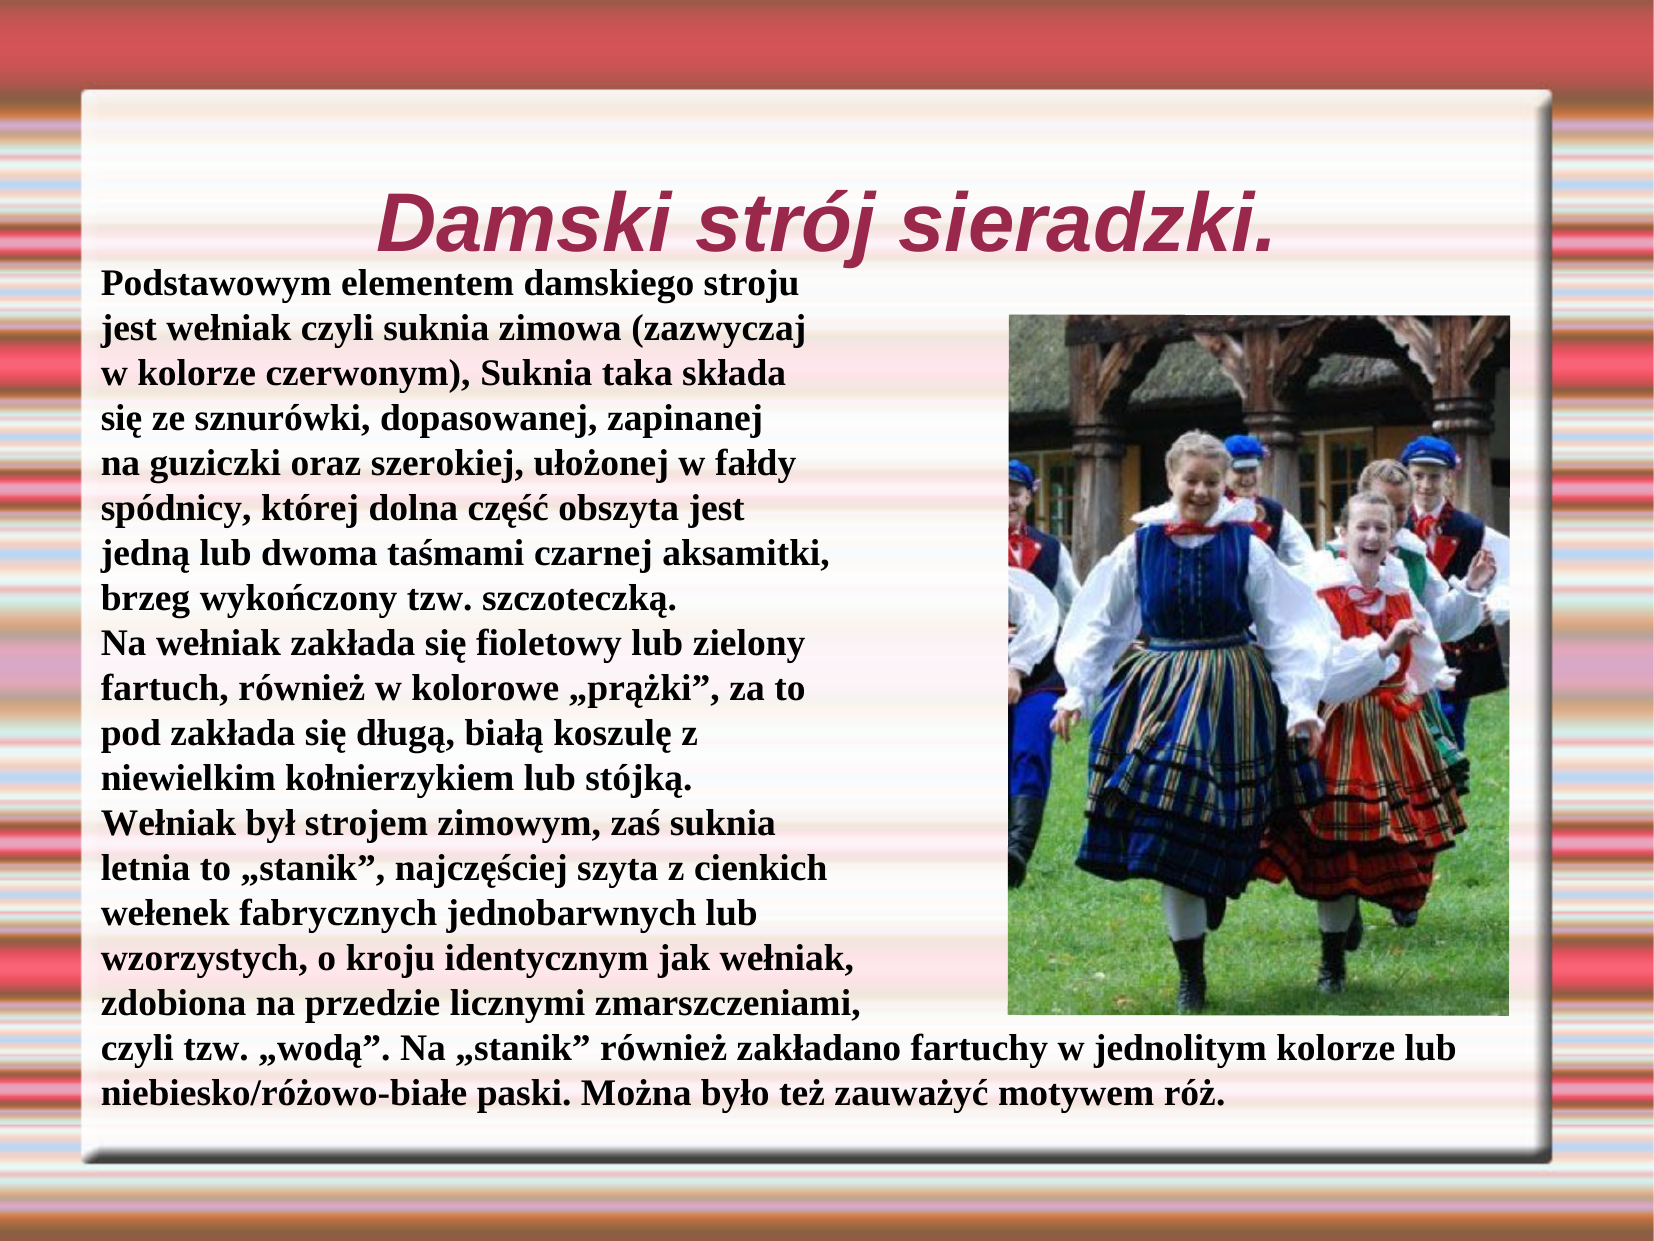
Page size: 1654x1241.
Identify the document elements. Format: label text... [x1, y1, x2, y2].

title Damski strój sieradzki. [121, 114, 1534, 258]
list Podstawowym elementem damskiego stroju jest wełniak czyli suknia zimowa (zazwyczaj w kolorze czerwonym), Suknia taka składa się ze sznurówki, dopasowanej, zapinanej na guziczki oraz szerokiej, ułożonej w fałdy spódnicy, której dolna część obszyta jest jedną lub dwoma taśmami czarnej aksamitki, brzeg wykończony tzw. szczoteczką. Na wełniak zakłada się fioletowy lub zielony fartuch, również w kolorowe „prążki”, za to pod zakłada się długą, białą koszulę z niewielkim kołnierzykiem lub stójką. Wełniak był strojem zimowym, zaś suknia letnia to „stanik”, najczęściej szyta z cienkich wełenek fabrycznych jednobarwnych lub wzorzystych, o kroju identycznym jak wełniak, zdobiona na przedzie licznymi zmarszczeniami, czyli tzw. „wodą”. Na „stanik” również zakładano fartuchy w jednolitym kolorze lub niebiesko/różowo-białe paski. Można było też zauważyć motywem róż. [100, 258, 1534, 1144]
picture [1007, 313, 1511, 1016]
